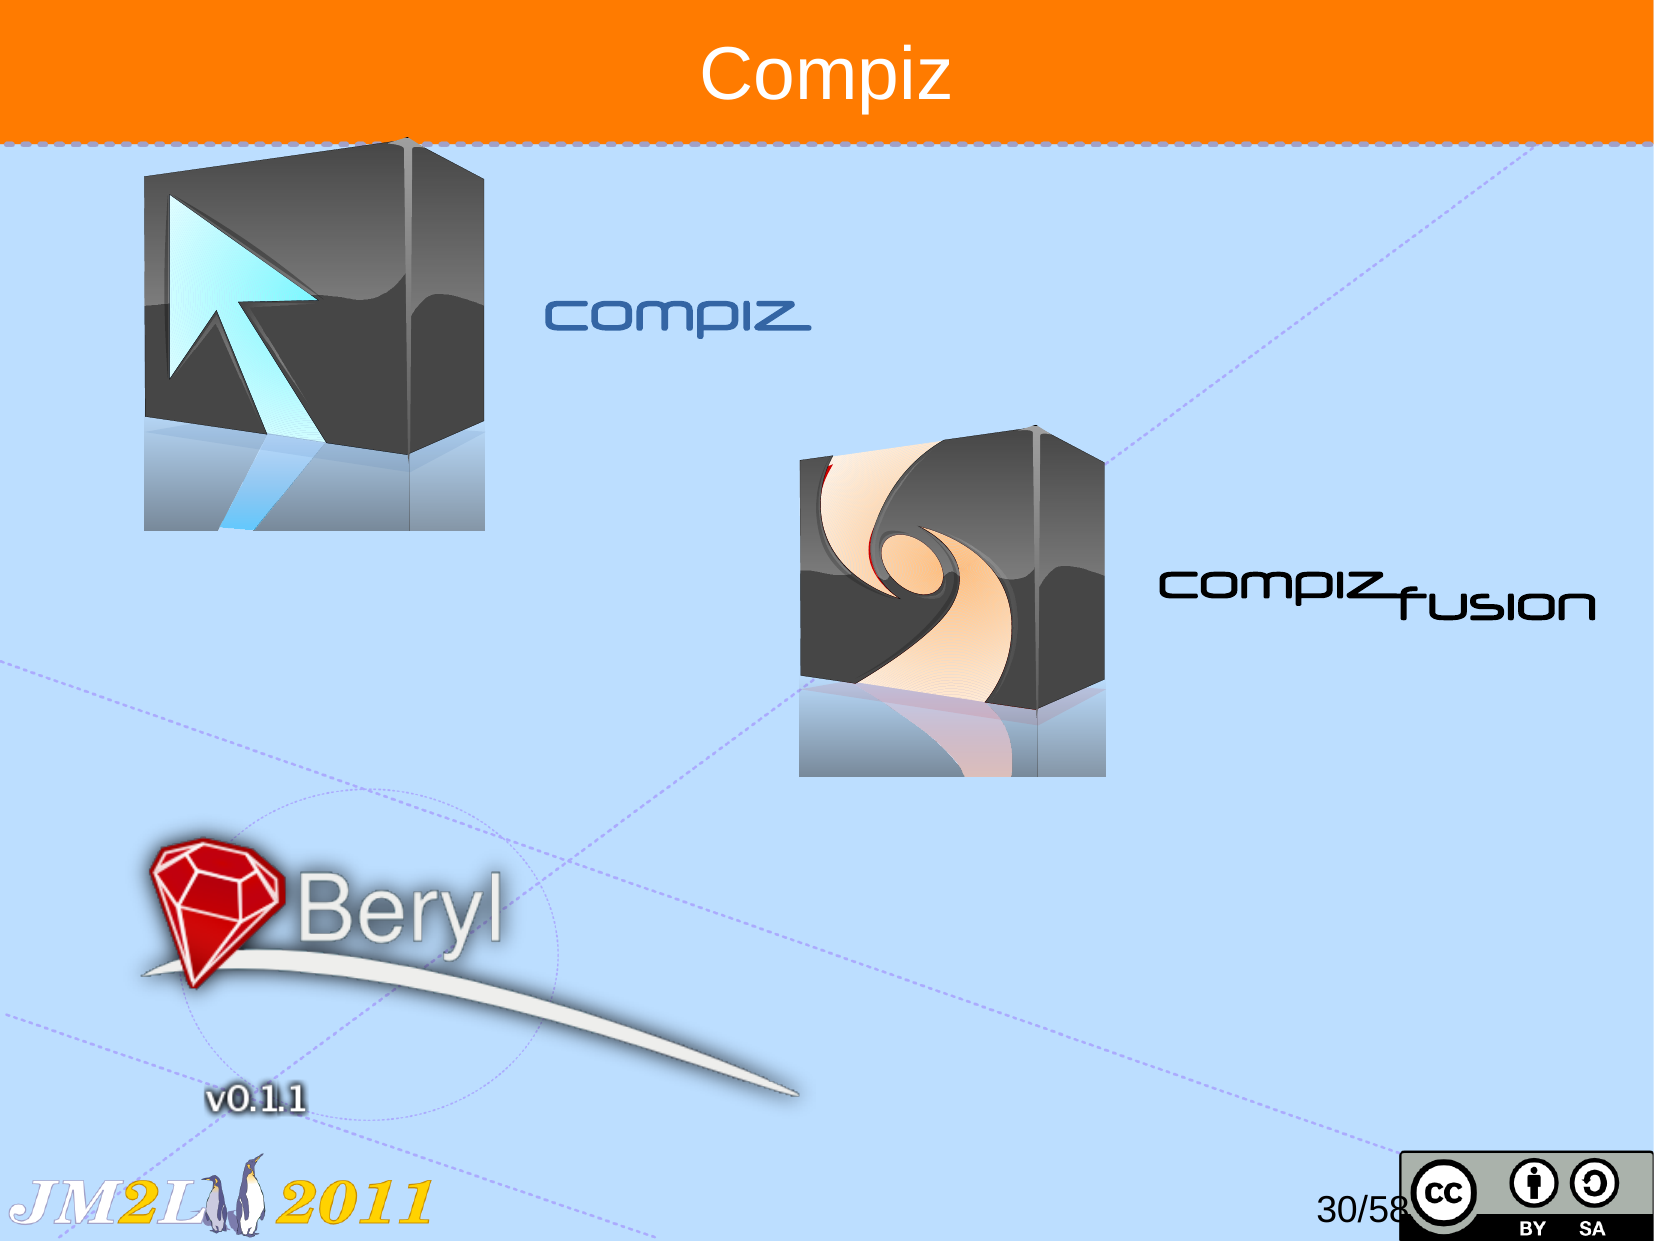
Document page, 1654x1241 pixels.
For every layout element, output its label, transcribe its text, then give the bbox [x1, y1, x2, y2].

title Compiz [29, 0, 1625, 148]
picture [0, 0, 1654, 1241]
